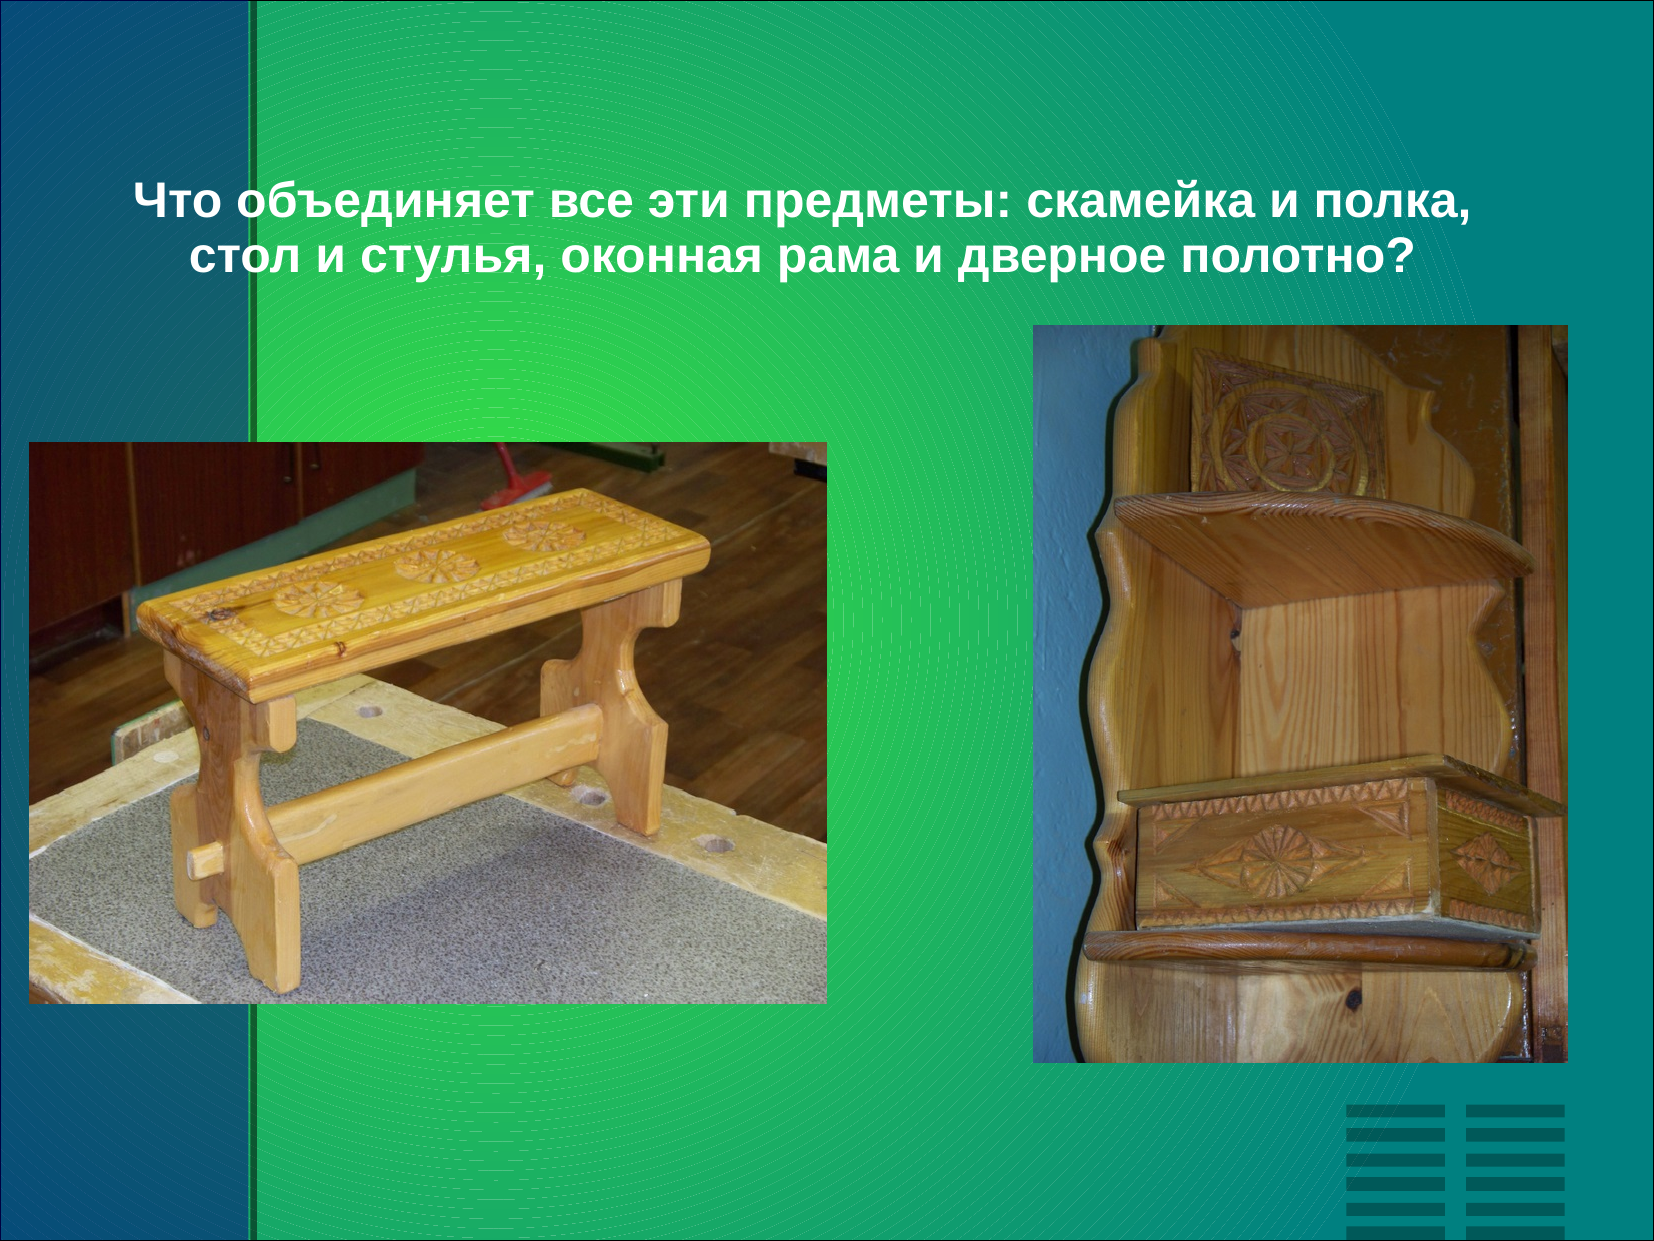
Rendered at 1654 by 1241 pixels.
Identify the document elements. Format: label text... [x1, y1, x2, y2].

text_box Что объединяет все эти предметы: скамейка и полка, стол и стулья, оконная рама и дверное полотно? [69, 118, 1536, 294]
picture [1033, 325, 1568, 1063]
picture [29, 442, 827, 1004]
